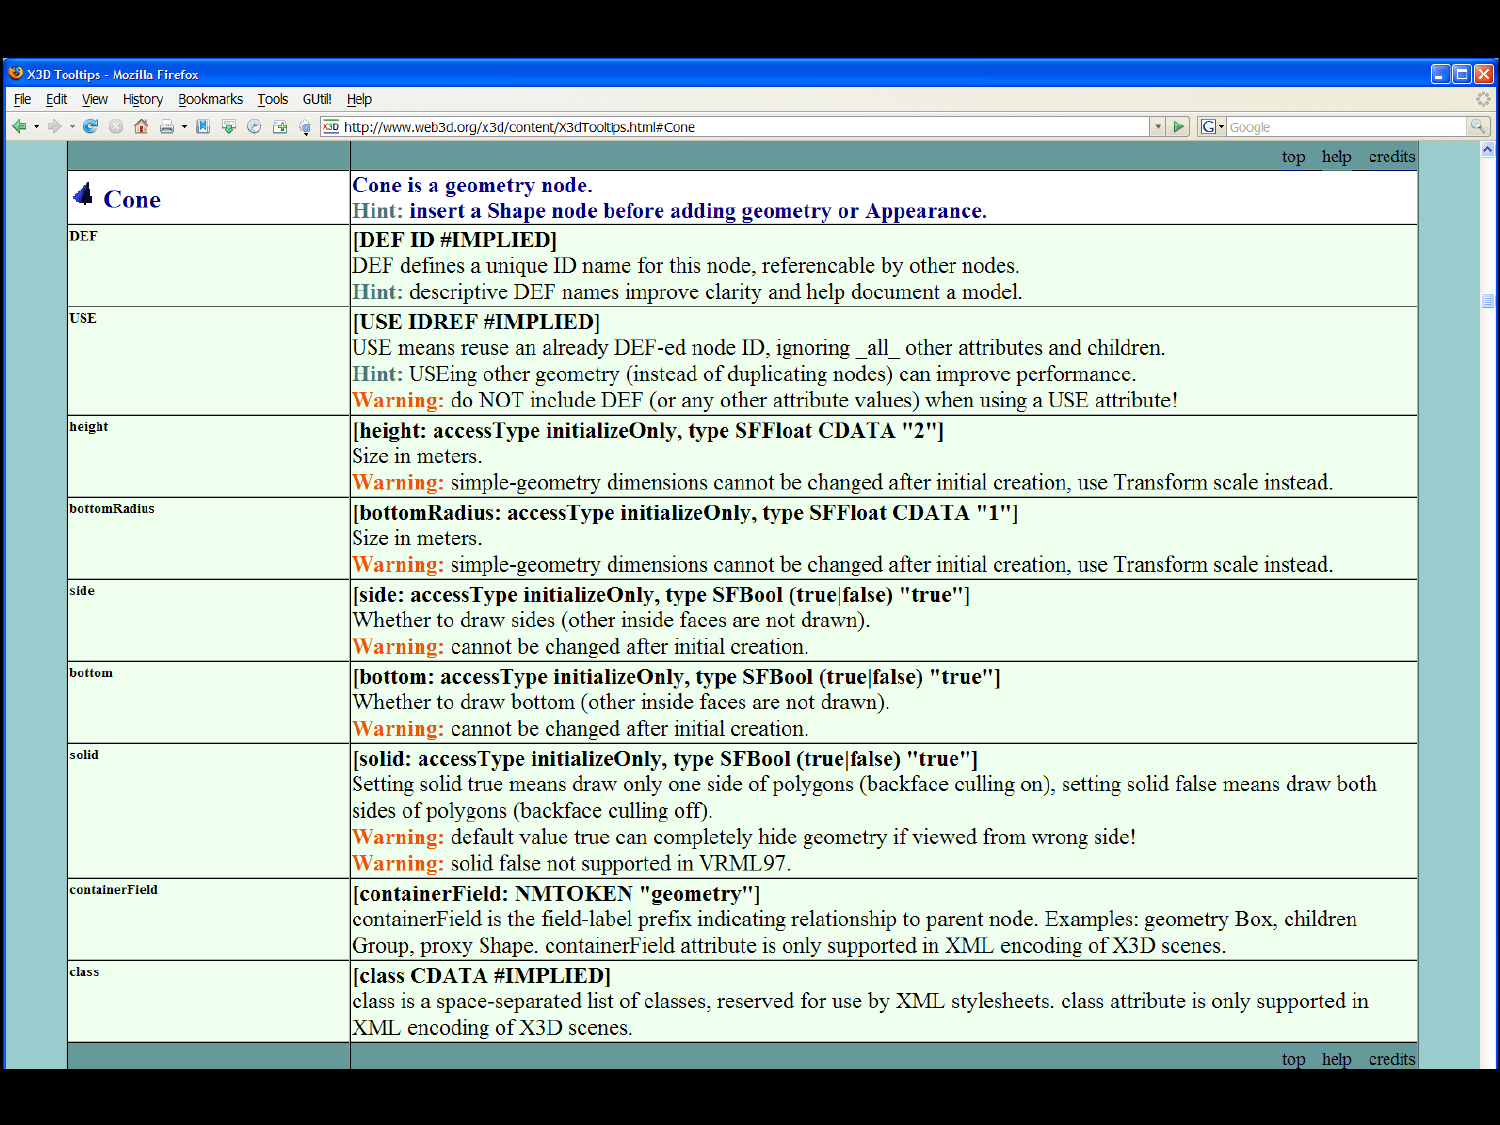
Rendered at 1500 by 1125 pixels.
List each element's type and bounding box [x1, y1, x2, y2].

text_box [0, 0, 1500, 1125]
picture [2, 58, 1499, 1069]
